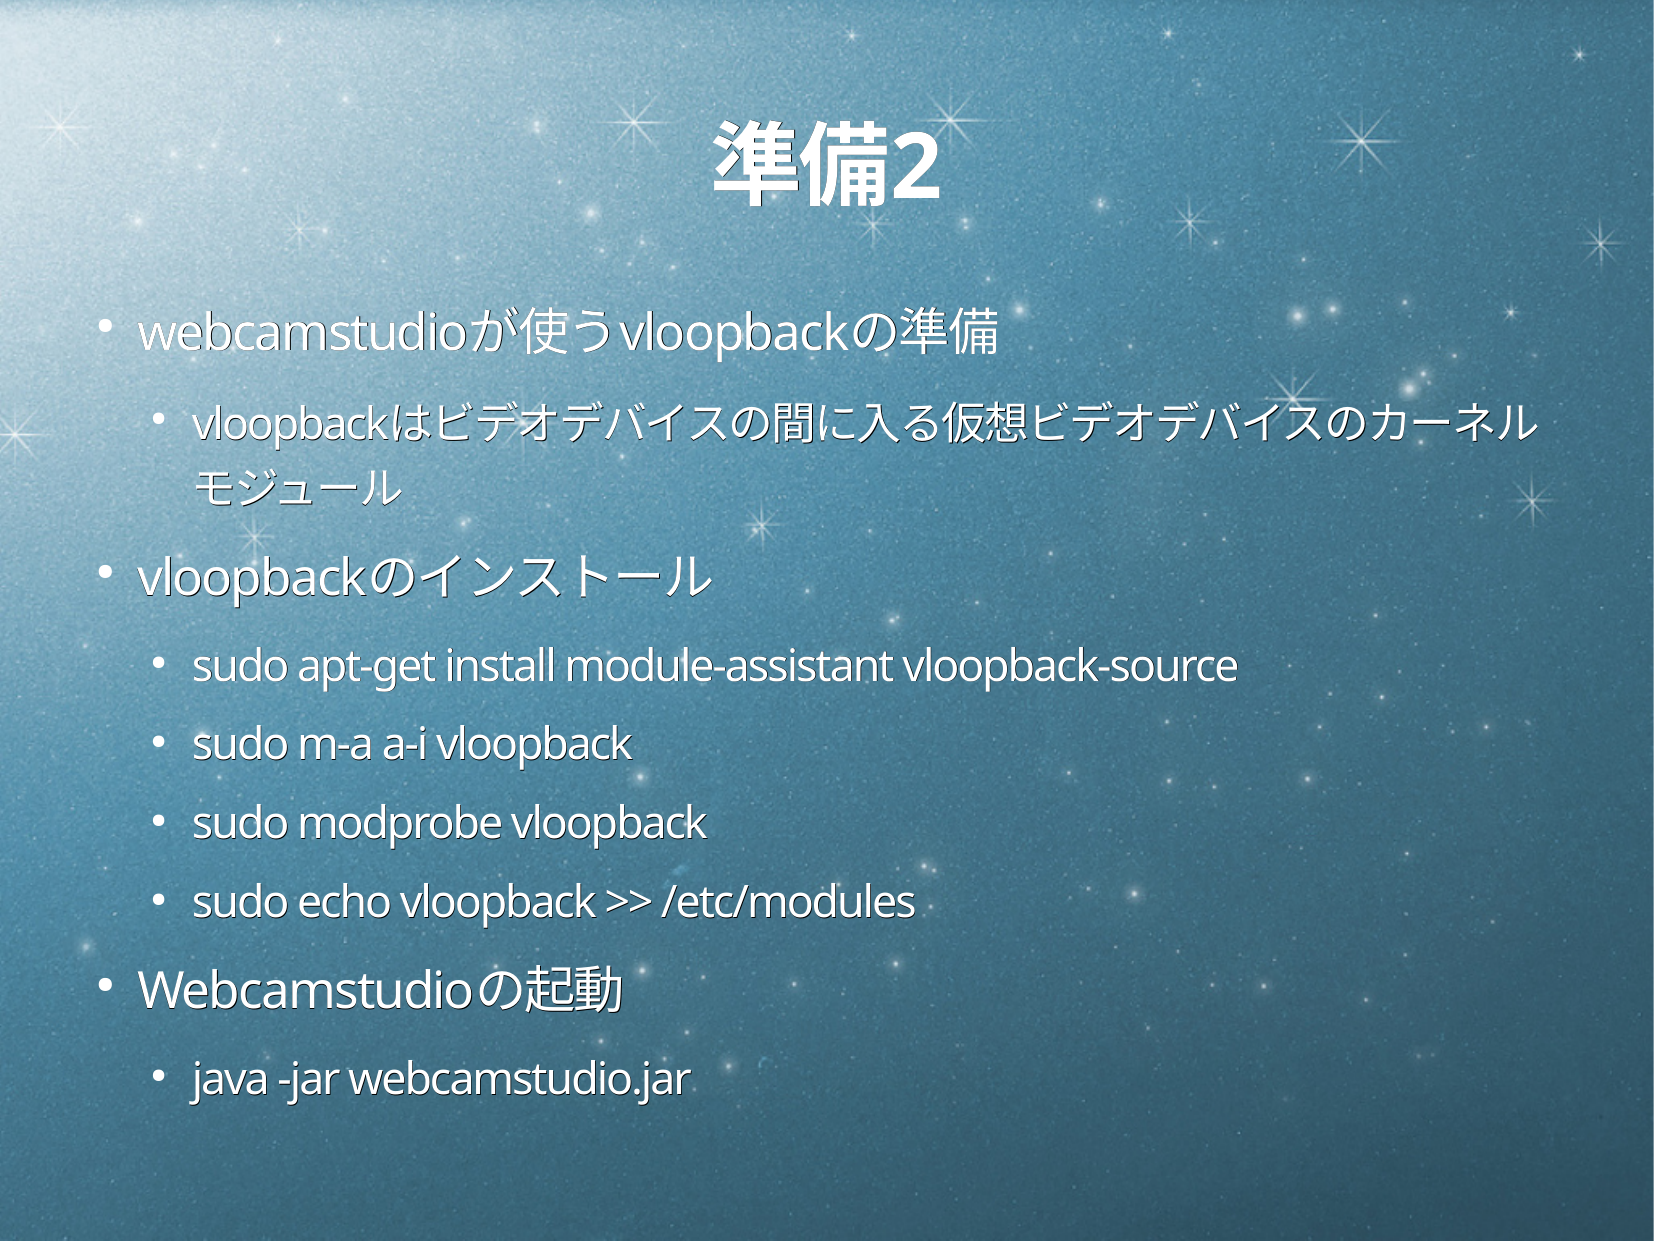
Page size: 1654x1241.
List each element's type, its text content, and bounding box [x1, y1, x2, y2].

title 準備2 [82, 62, 1571, 255]
list webcamstudioが使うvloopbackの準備 vloopbackはビデオデバイスの間に入る仮想ビデオデバイスのカーネルモジュール vloopbackのインストール sudo apt-get install module-assistant vloopback-source sudo m-a a-i vloopback sudo modprobe vloopback sudo echo vloopback >> /etc/modules Webcamstudioの起動 java -jar webcamstudio.jar [82, 290, 1571, 1109]
picture [0, 0, 1654, 1241]
